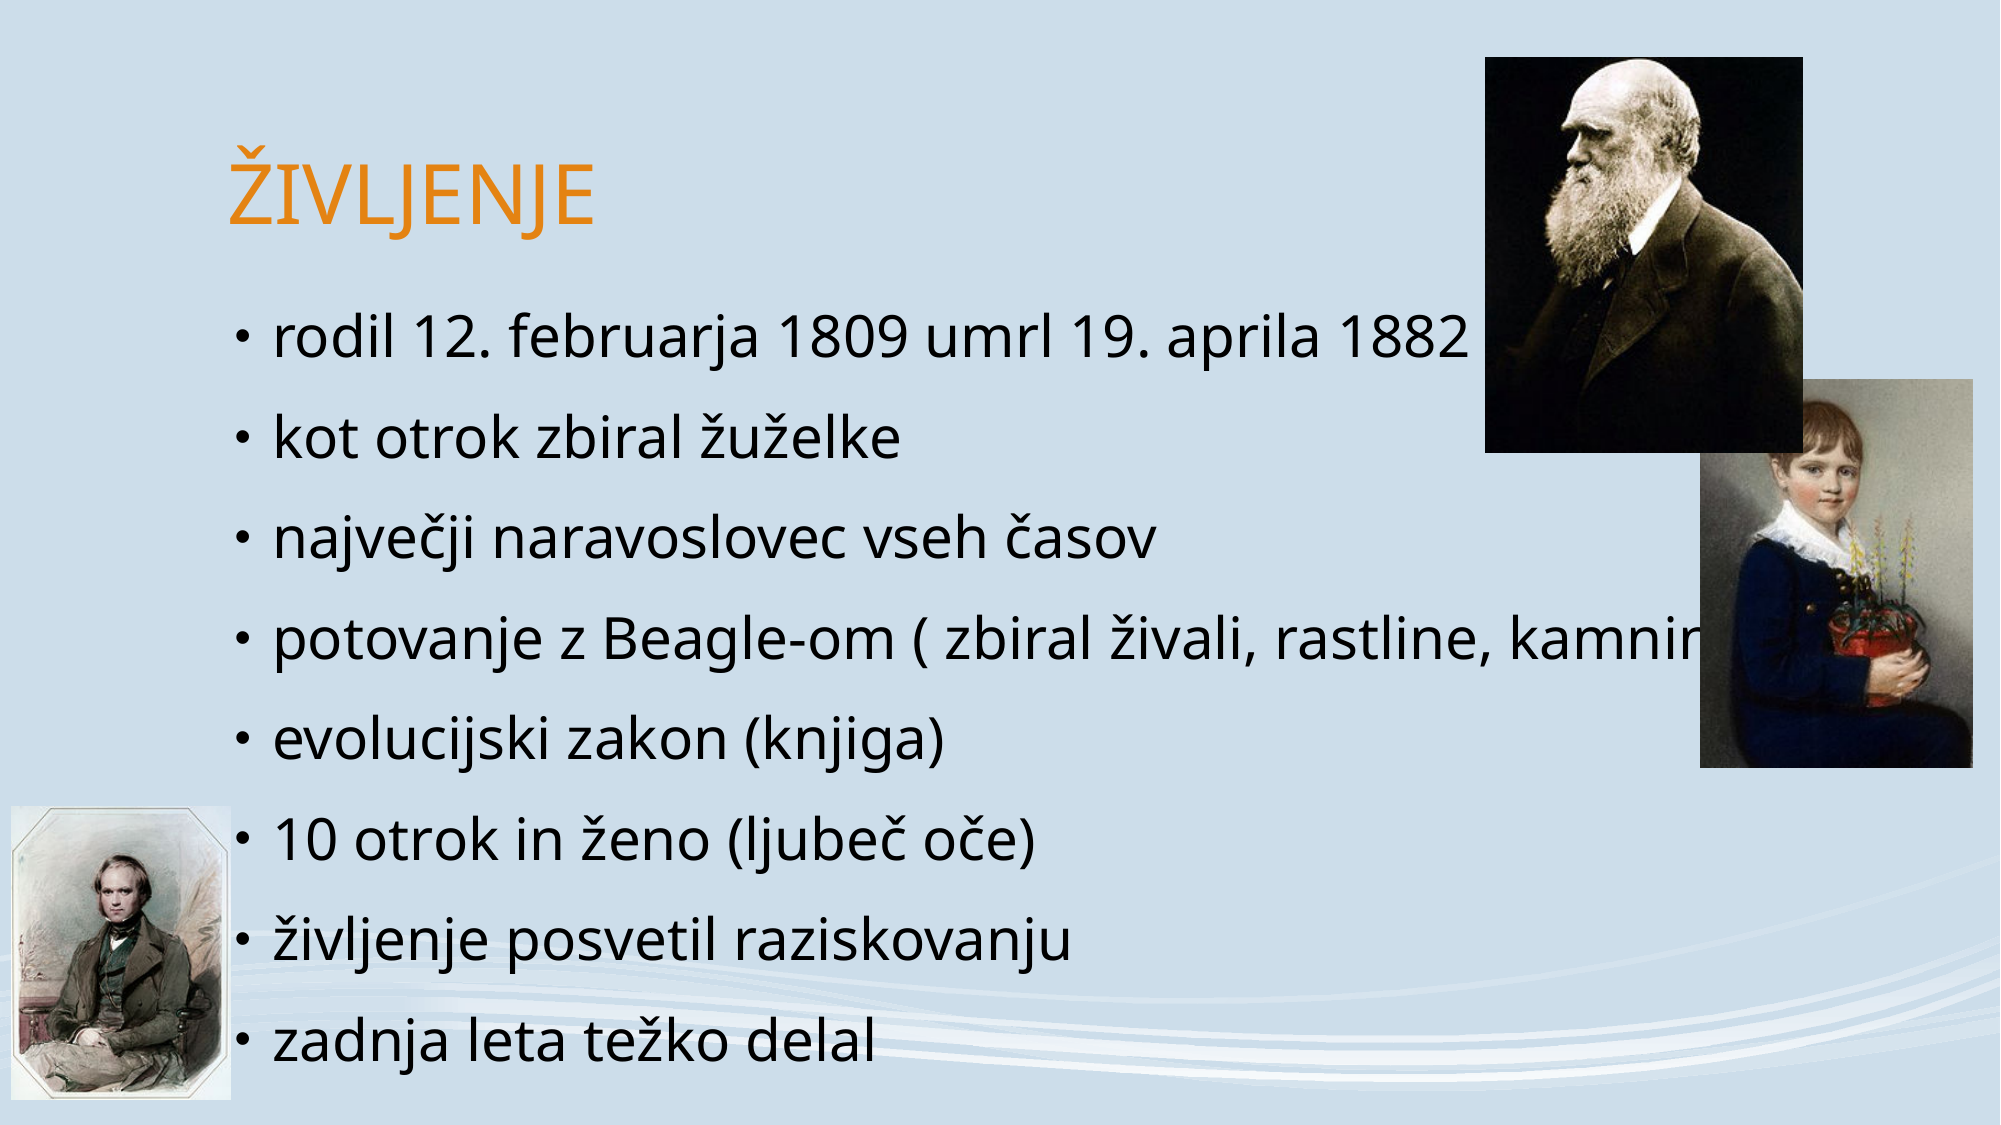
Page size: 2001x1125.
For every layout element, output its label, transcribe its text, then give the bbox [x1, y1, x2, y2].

title ŽIVLJENJE [212, 50, 1788, 250]
picture [1485, 57, 1973, 768]
picture [11, 806, 231, 1100]
list rodil 12. februarja 1809 umrl 19. aprila 1882 kot otrok zbiral žuželke največji naravoslovec vseh časov potovanje z Beagle-om ( zbiral živali, rastline, kamnine) evolucijski zakon (knjiga) 10 otrok in ženo (ljubeč oče) življenje posvetil raziskovanju zadnja leta težko delal [212, 299, 1788, 1100]
